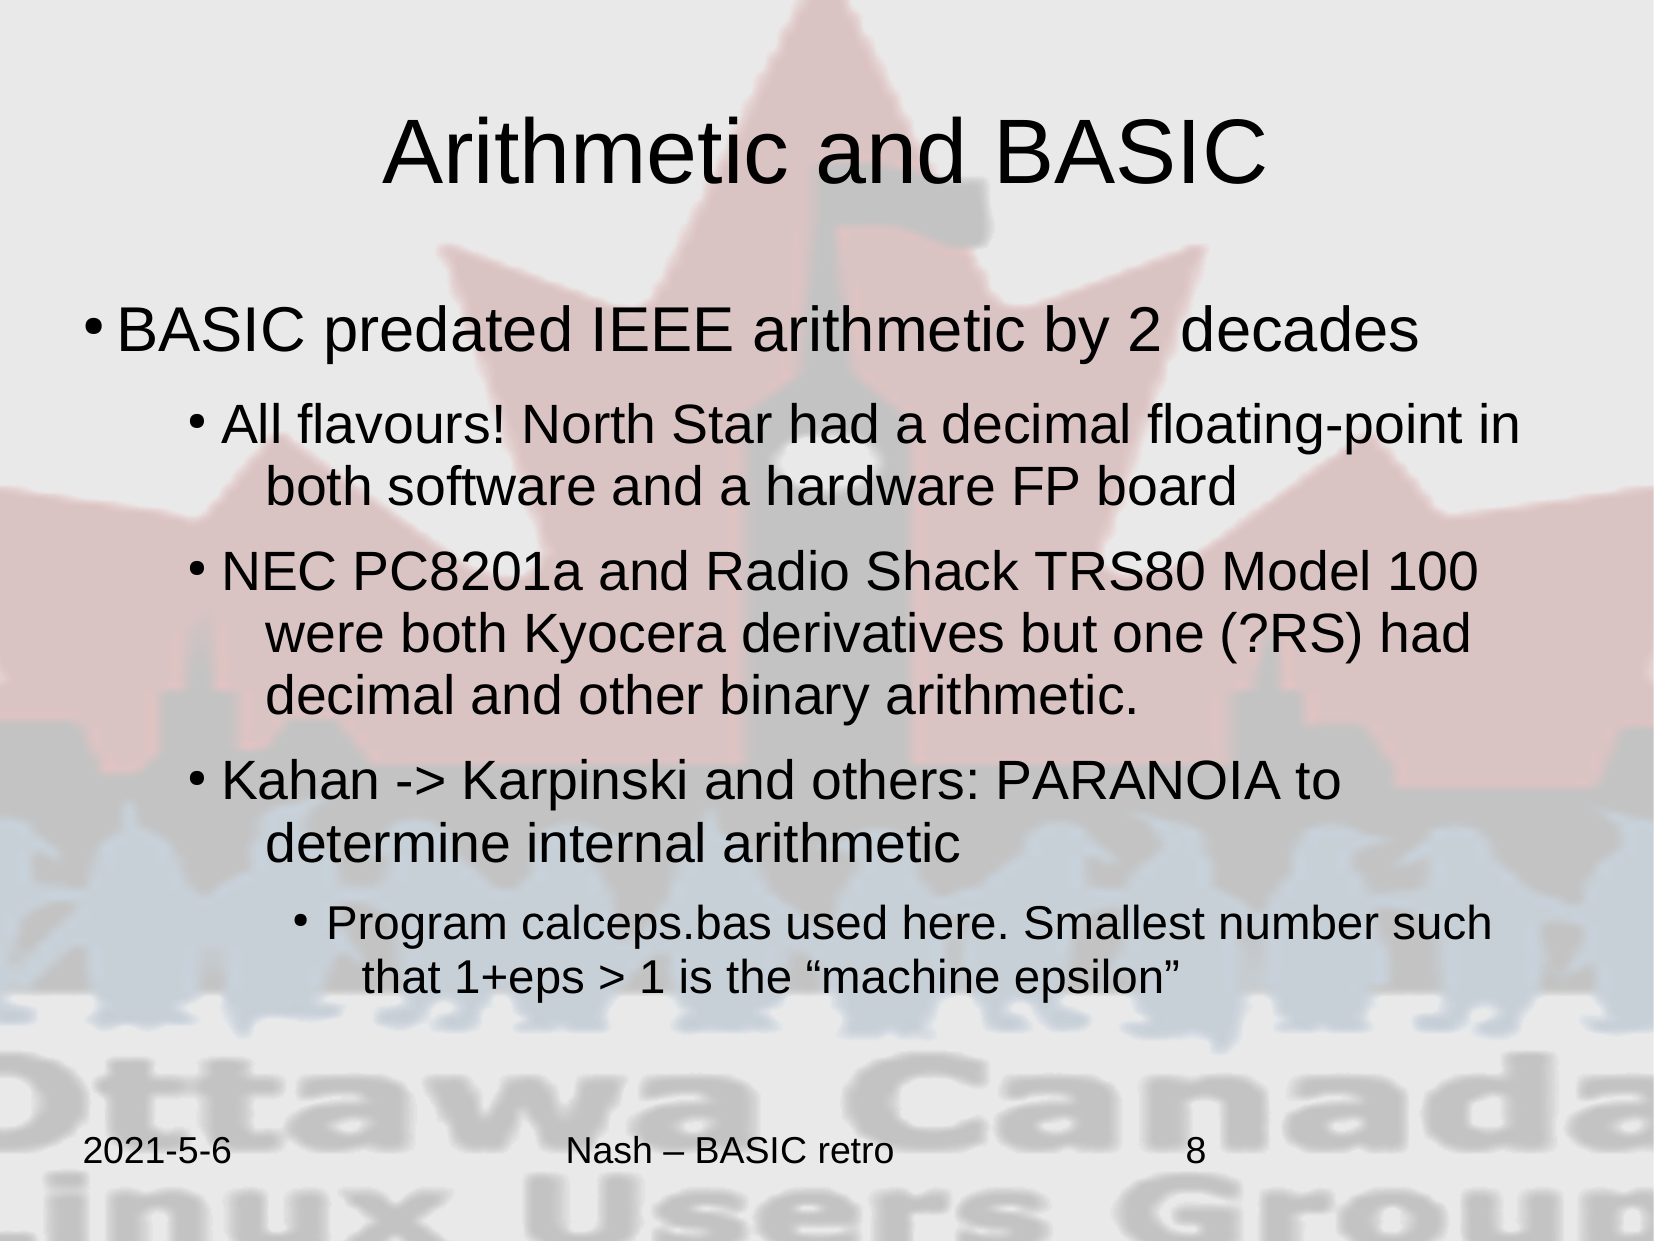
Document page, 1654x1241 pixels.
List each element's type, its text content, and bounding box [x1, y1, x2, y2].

list BASIC predated IEEE arithmetic by 2 decades All flavours! North Star had a decimal floating-point in both software and a hardware FP board NEC PC8201a and Radio Shack TRS80 Model 100 were both Kyocera derivatives but one (?RS) had decimal and other binary arithmetic. Kahan -> Karpinski and others: PARANOIA to determine internal arithmetic Program calceps.bas used here. Smallest number such that 1+eps > 1 is the “machine epsilon” [82, 290, 1570, 1009]
picture [0, 0, 1654, 1241]
title Arithmetic and BASIC [82, 49, 1570, 256]
